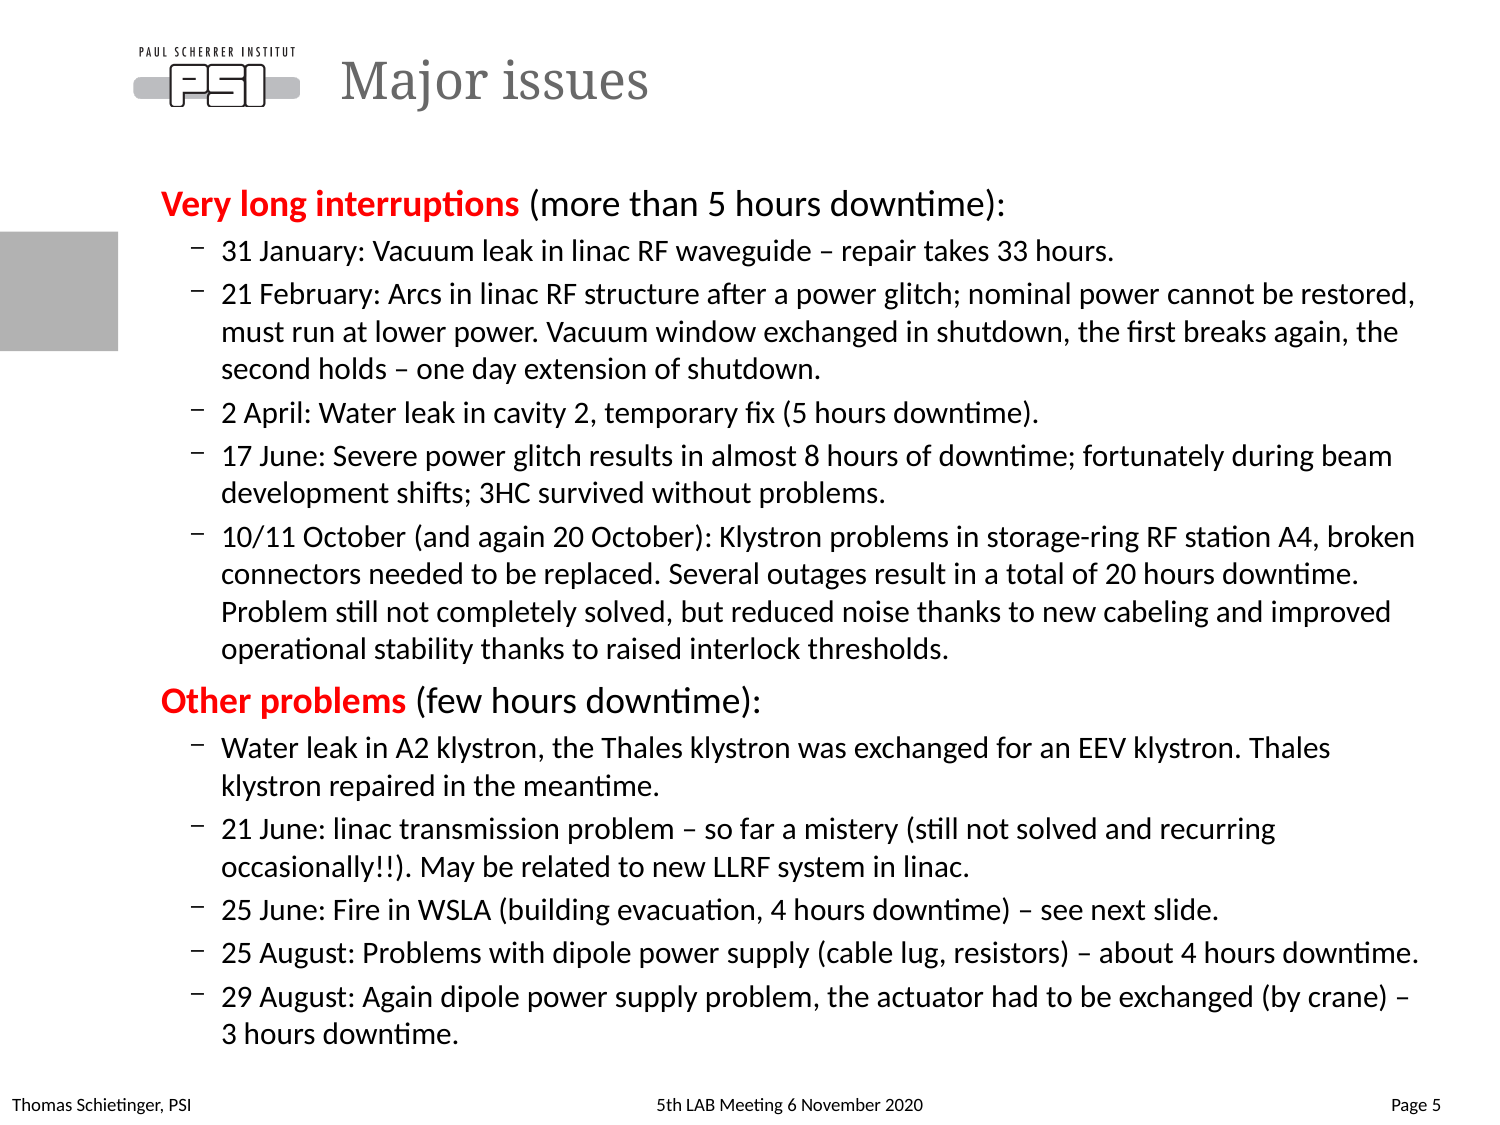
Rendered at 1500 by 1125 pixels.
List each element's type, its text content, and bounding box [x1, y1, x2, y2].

list Very long interruptions (more than 5 hours downtime): 31 January: Vacuum leak in linac RF waveguide – repair takes 33 hours. 21 February: Arcs in linac RF structure after a power glitch; nominal power cannot be restored, must run at lower power. Vacuum window exchanged in shutdown, the first breaks again, the second holds – one day extension of shutdown. 2 April: Water leak in cavity 2, temporary fix (5 hours downtime). 17 June: Severe power glitch results in almost 8 hours of downtime; fortunately during beam development shifts; 3HC survived without problems. 10/11 October (and again 20 October): Klystron problems in storage-ring RF station A4, broken connectors needed to be replaced. Several outages result in a total of 20 hours downtime. Problem still not completely solved, but reduced noise thanks to new cabeling and improved operational stability thanks to raised interlock thresholds. Other problems (few hours downtime): Water leak in A2 klystron, the Thales klystron was exchanged for an EEV klystron. Thales klystron repaired in the meantime. 21 June: linac transmission problem – so far a mistery (still not solved and recurring occasionally!!). May be related to new LLRF system in linac. 25 June: Fire in WSLA (building evacuation, 4 hours downtime) – see next slide. 25 August: Problems with dipole power supply (cable lug, resistors) – about 4 hours downtime. 29 August: Again dipole power supply problem, the actuator had to be exchanged (by crane) – 3 hours downtime. [161, 178, 1424, 1080]
title Major issues [340, 47, 1442, 132]
